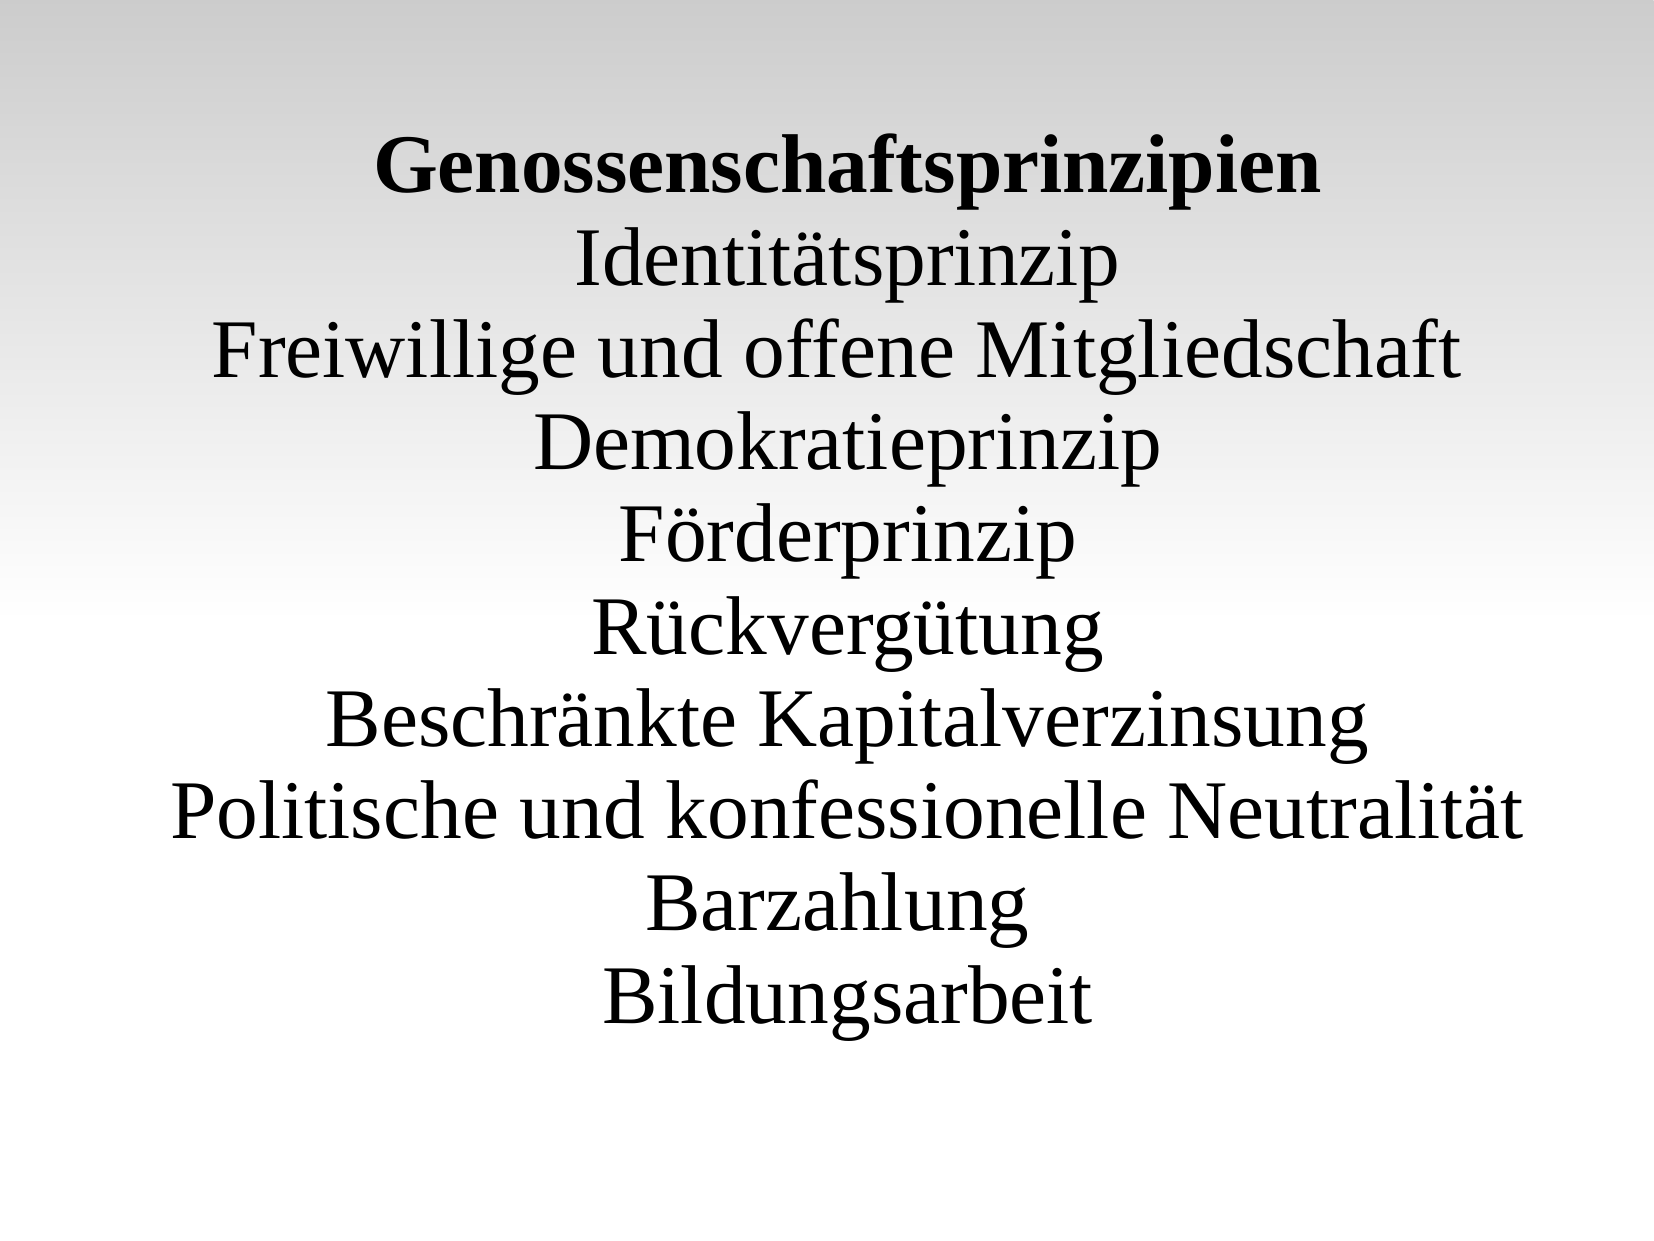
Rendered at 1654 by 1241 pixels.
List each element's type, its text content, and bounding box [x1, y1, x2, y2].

text_box Genossenschaftsprinzipien Identitätsprinzip Freiwillige und offene Mitgliedschaft Demokratieprinzip Förderprinzip Rückvergütung Beschränkte Kapitalverzinsung Politische und konfessionelle Neutralität Barzahlung Bildungsarbeit [71, 111, 1625, 1049]
